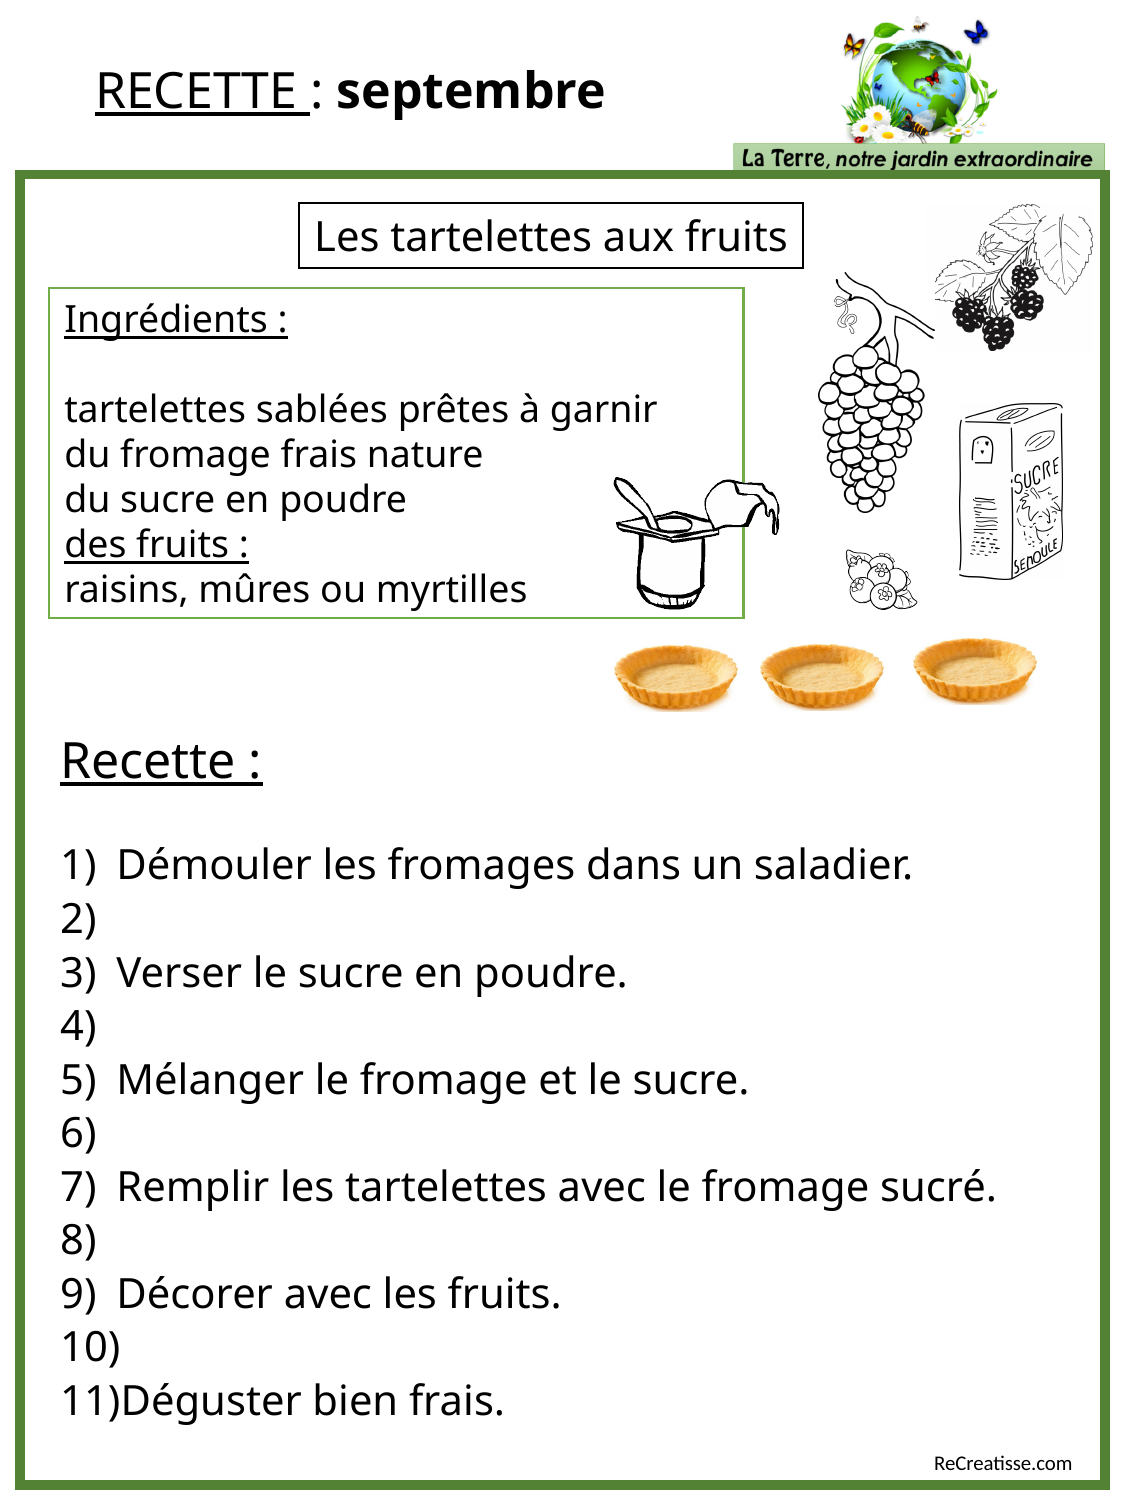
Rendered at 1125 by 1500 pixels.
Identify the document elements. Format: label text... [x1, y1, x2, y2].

text_box ReCreatisse.com [919, 1442, 1088, 1482]
text_box RECETTE : septembre [80, 51, 621, 126]
picture [818, 205, 1093, 513]
picture [729, 14, 1106, 170]
picture [613, 477, 780, 611]
text_box Recette : Démouler les fromages dans un saladier. Verser le sucre en poudre. Mélanger le fromage et le sucre. Remplir les tartelettes avec le fromage sucré. Décorer avec les fruits. Déguster bien frais. [45, 721, 1105, 1431]
picture [959, 403, 1063, 580]
picture [759, 643, 887, 711]
picture [729, 179, 1100, 184]
text_box Les tartelettes aux fruits [299, 203, 803, 268]
picture [828, 537, 935, 622]
picture [912, 637, 1040, 705]
text_box Ingrédients : tartelettes sablées prêtes à garnir du fromage frais nature du sucre en poudre des fruits : raisins, mûres ou myrtilles [49, 288, 744, 618]
picture [613, 644, 740, 712]
